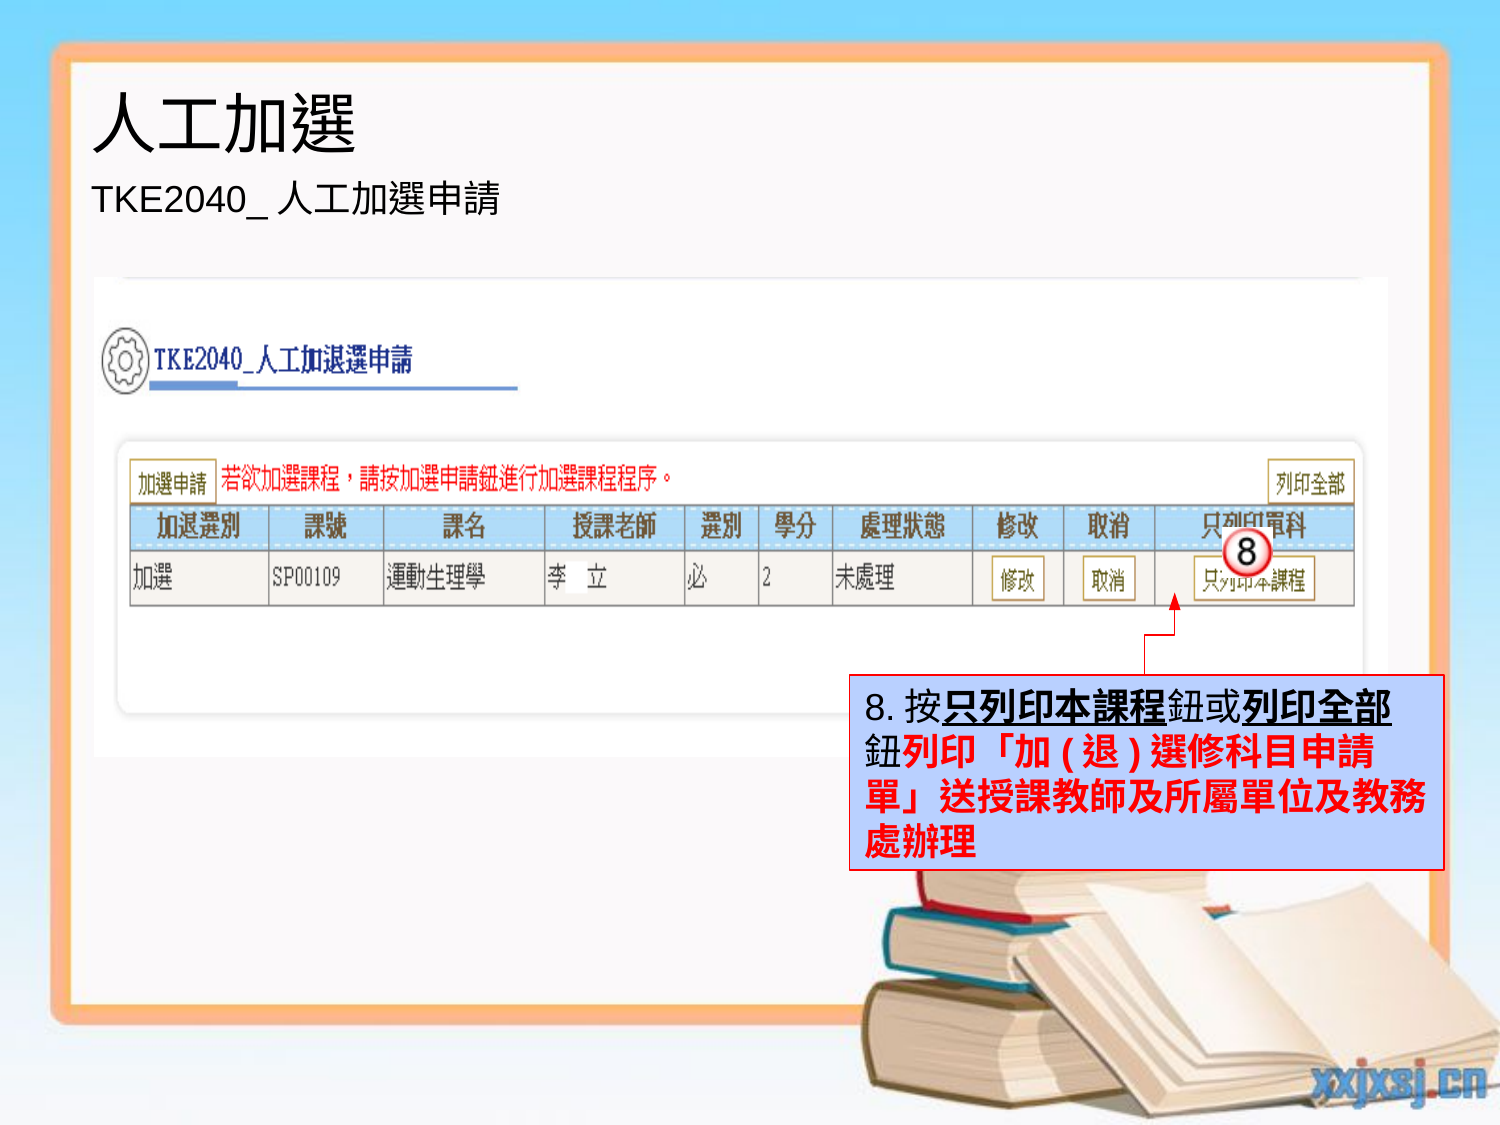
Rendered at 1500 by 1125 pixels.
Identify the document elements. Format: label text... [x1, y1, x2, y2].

text_box 8.按只列印本課程鈕或列印全部鈕列印「加(退)選修科目申請單」送授課教師及所屬單位及教務處辦理 [849, 675, 1445, 827]
text_box TKE2040_人工加選申請 [75, 167, 512, 229]
text_box 人工加選 [75, 66, 1426, 177]
picture [0, 0, 1500, 1125]
